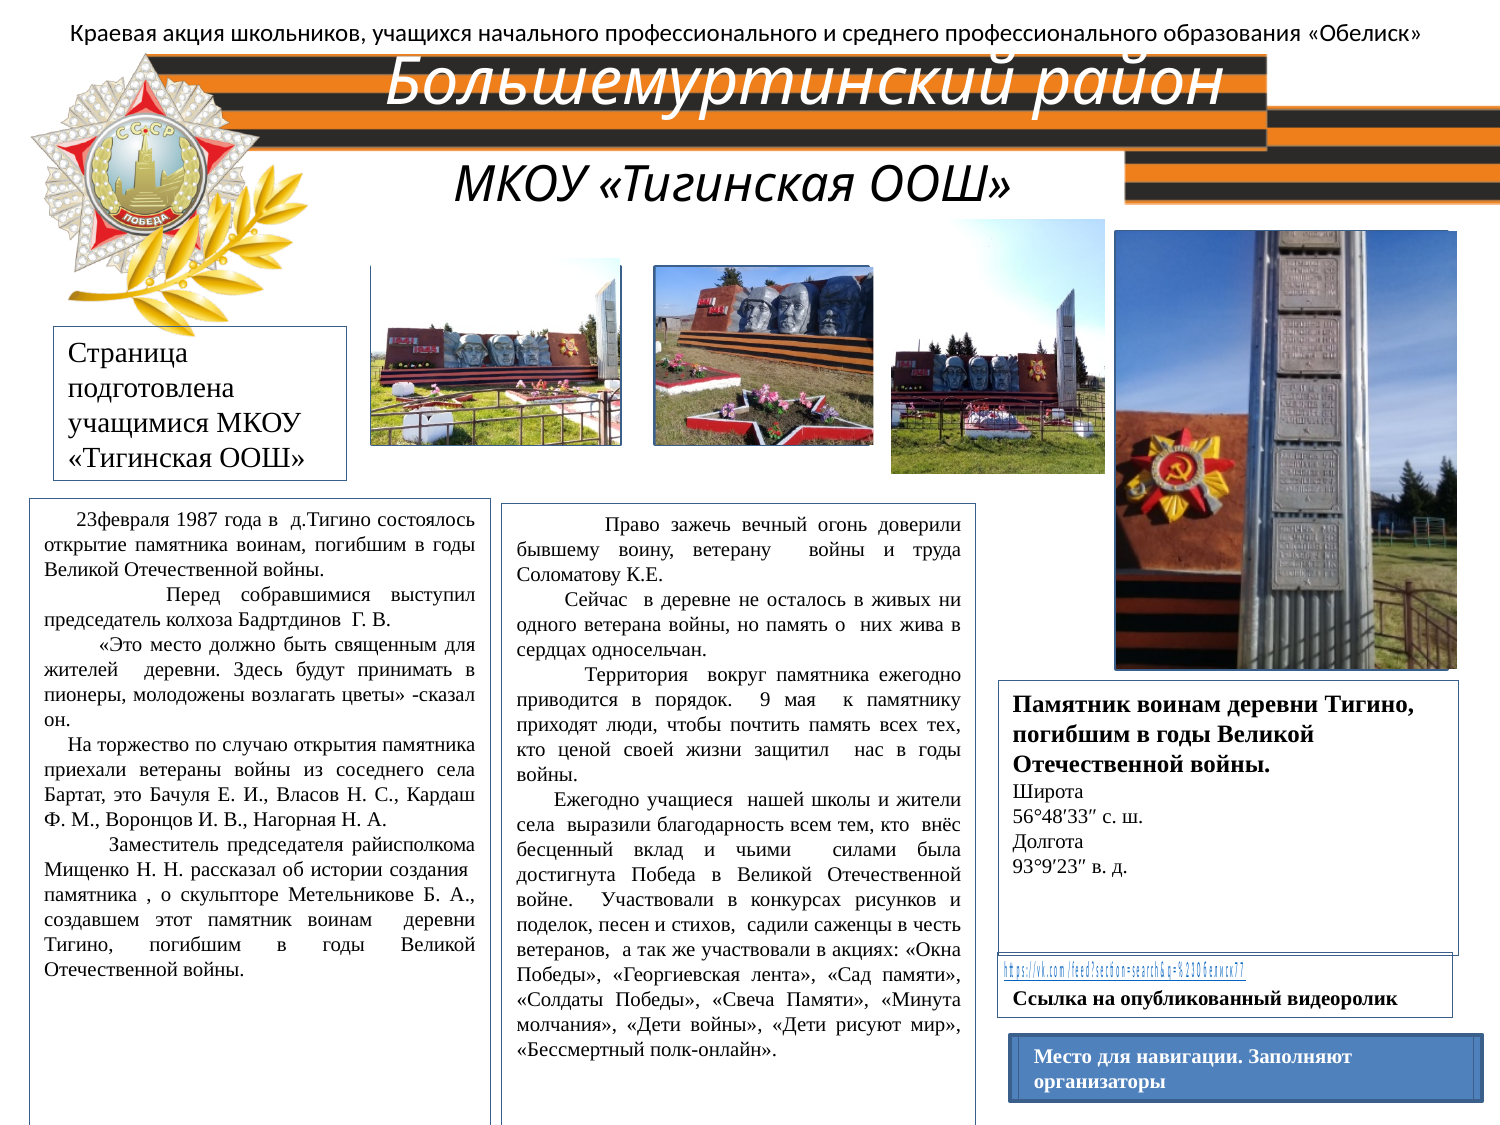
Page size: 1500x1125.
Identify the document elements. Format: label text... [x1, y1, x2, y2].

text_box МКОУ «Тигинская ООШ» [438, 144, 1028, 219]
text_box Памятник воинам деревни Тигино, погибшим в годы Великой Отечественной войны. Широта 56°48′33″ с. ш. Долгота 93°9′23″ в. д. [998, 680, 1459, 956]
text_box Страница подготовлена учащимися МКОУ «Тигинская ООШ» [53, 326, 347, 481]
text_box Право зажечь вечный огонь доверили бывшему воину, ветерану войны и труда Соломатову К.Е. Сейчас в деревне не осталось в живых ни одного ветерана войны, но память о них жива в сердцах односельчан. Территория вокруг памятника ежегодно приводится в порядок. 9 мая к памятнику приходят люди, чтобы почтить память всех тех, кто ценой своей жизни защитил нас в годы войны. Ежегодно учащиеся нашей школы и жители села выразили благодарность всем тем, кто внёс бесценный вклад и чьими силами была достигнута Победа в Великой Отечественной войне. Участвовали в конкурсах рисунков и поделок, песен и стихов, садили саженцы в честь ветеранов, а так же участвовали в акциях: «Окна Победы», «Георгиевская лента», «Сад памяти», «Солдаты Победы», «Свеча Памяти», «Минута молчания», «Дети войны», «Дети рисуют мир», «Бессмертный полк-онлайн». [501, 503, 976, 1125]
picture [1004, 955, 1453, 1002]
text_box [1009, 1035, 1483, 1101]
text_box Краевая акция школьников, учащихся начального профессионального и среднего профессионального образования «Обелиск» [55, 9, 1440, 54]
picture [1116, 231, 1457, 669]
text_box 23февраля 1987 года в д.Тигино состоялось открытие памятника воинам, погибшим в годы Великой Отечественной войны. Перед собравшимися выступил председатель колхоза Бадртдинов Г. В. «Это место должно быть священным для жителей деревни. Здесь будут принимать в пионеры, молодожены возлагать цветы» -сказал он. На торжество по случаю открытия памятника приехали ветераны войны из соседнего села Бартат, это Бачуля Е. И., Власов Н. С., Кардаш Ф. М., Воронцов И. В., Нагорная Н. А. Заместитель председателя райисполкома Мищенко Н. Н. рассказал об истории создания памятника , о скульпторе Метельникове Б. А., создавшем этот памятник воинам деревни Тигино, погибшим в годы Великой Отечественной войны. [29, 498, 491, 1125]
picture [891, 219, 1105, 474]
picture [371, 258, 620, 445]
text_box Место для навигации. Заполняют организаторы [1018, 1034, 1474, 1100]
text_box Большемуртинский район [369, 54, 1242, 126]
picture [655, 267, 874, 445]
picture [30, 53, 1500, 326]
text_box Ссылка на опубликованный видеоролик [997, 952, 1453, 1018]
